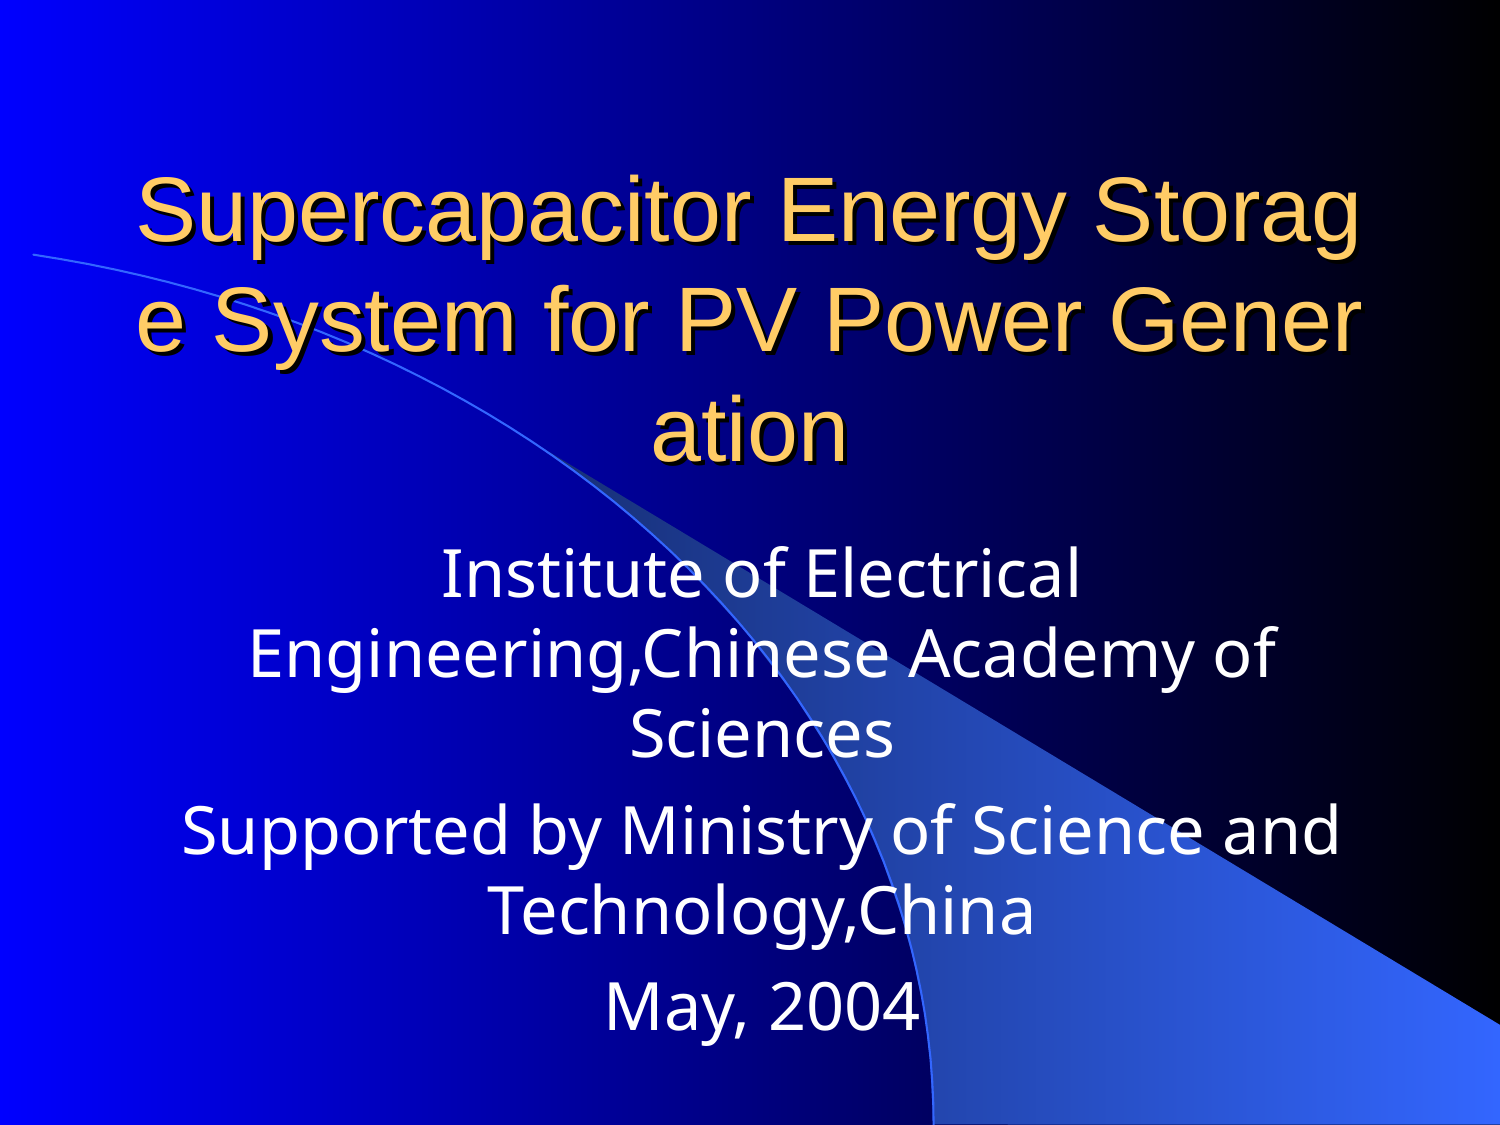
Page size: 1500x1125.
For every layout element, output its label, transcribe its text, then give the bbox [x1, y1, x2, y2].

subtitle Institute of Electrical Engineering,Chinese Academy of Sciences Supported by Ministry of Science and Technology,China May, 2004 [125, 537, 1401, 1038]
title Supercapacitor Energy Storage System for PV Power Generation [112, 137, 1388, 488]
